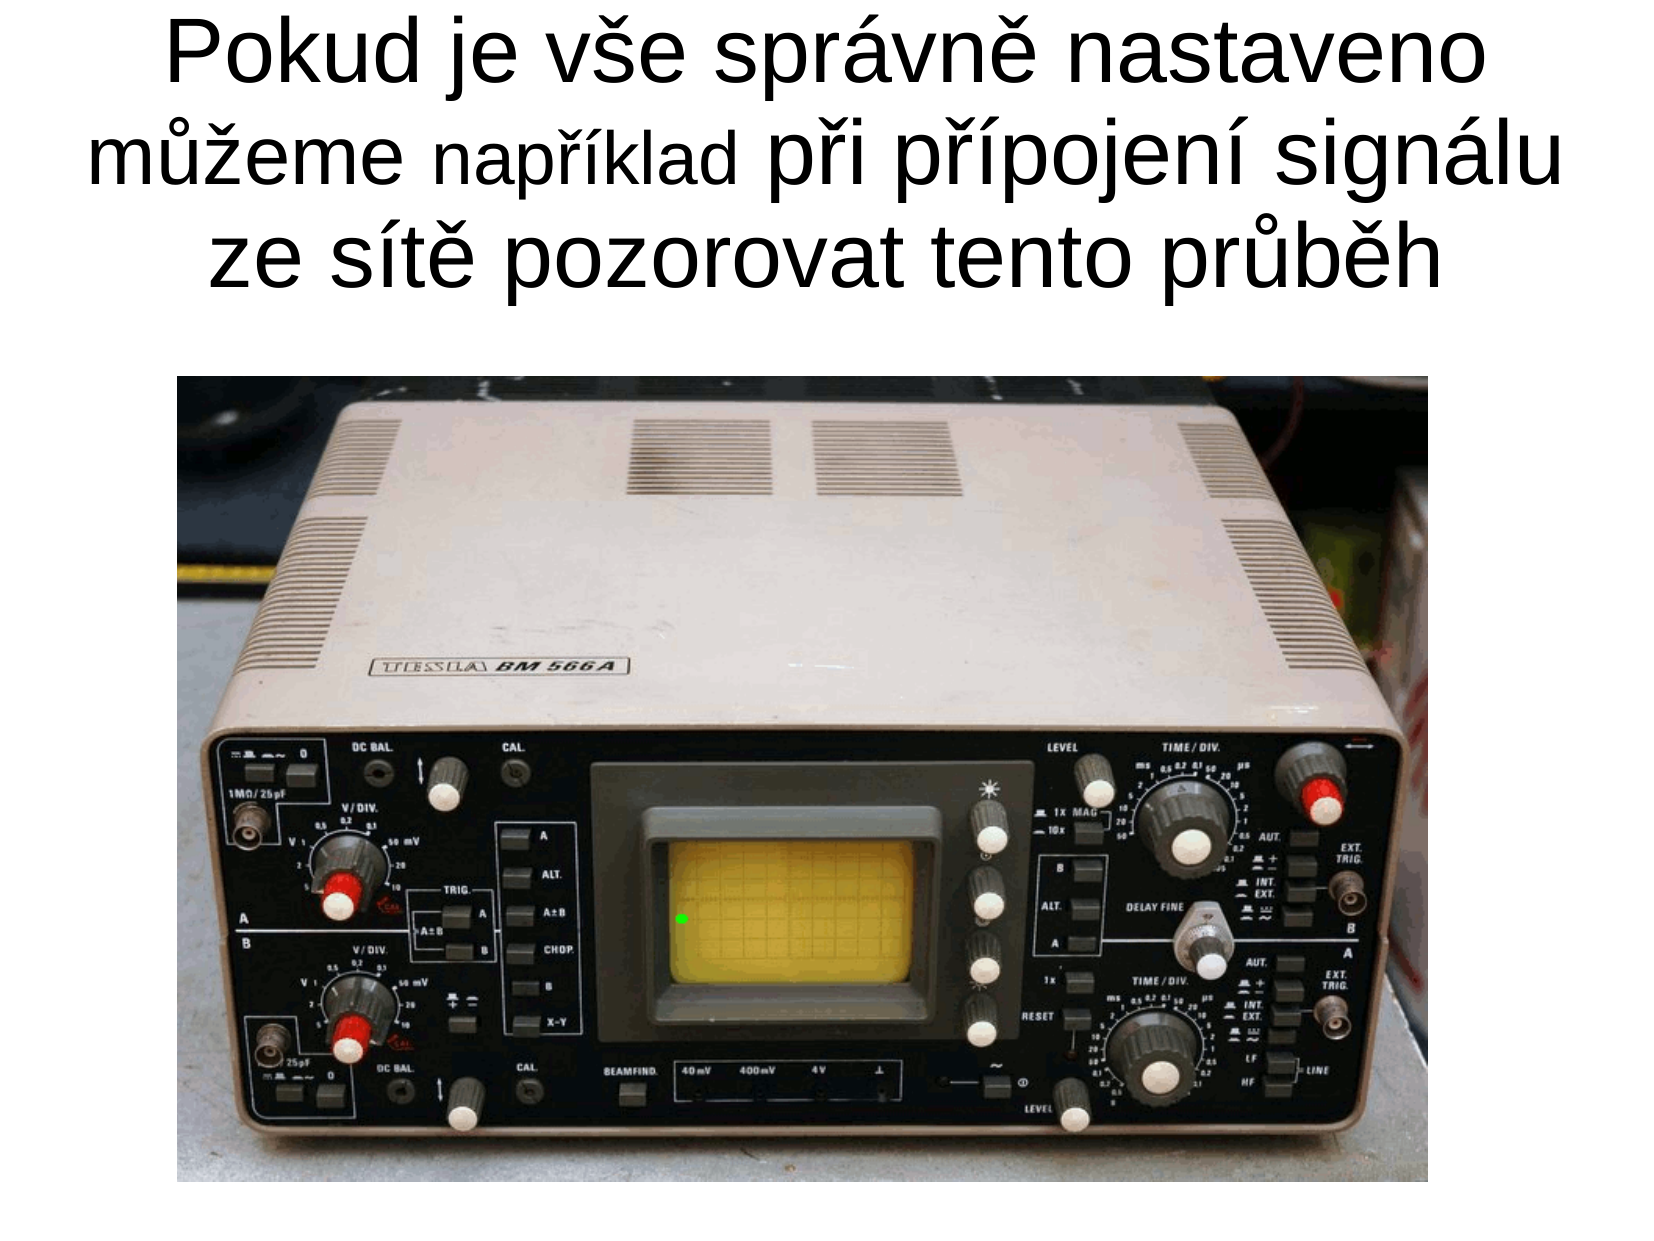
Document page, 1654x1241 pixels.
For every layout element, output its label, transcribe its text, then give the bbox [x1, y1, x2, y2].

picture [177, 376, 1428, 1182]
title Pokud je vše správně nastaveno můžeme například při přípojení signálu ze sítě pozorovat tento průběh [82, 0, 1571, 307]
